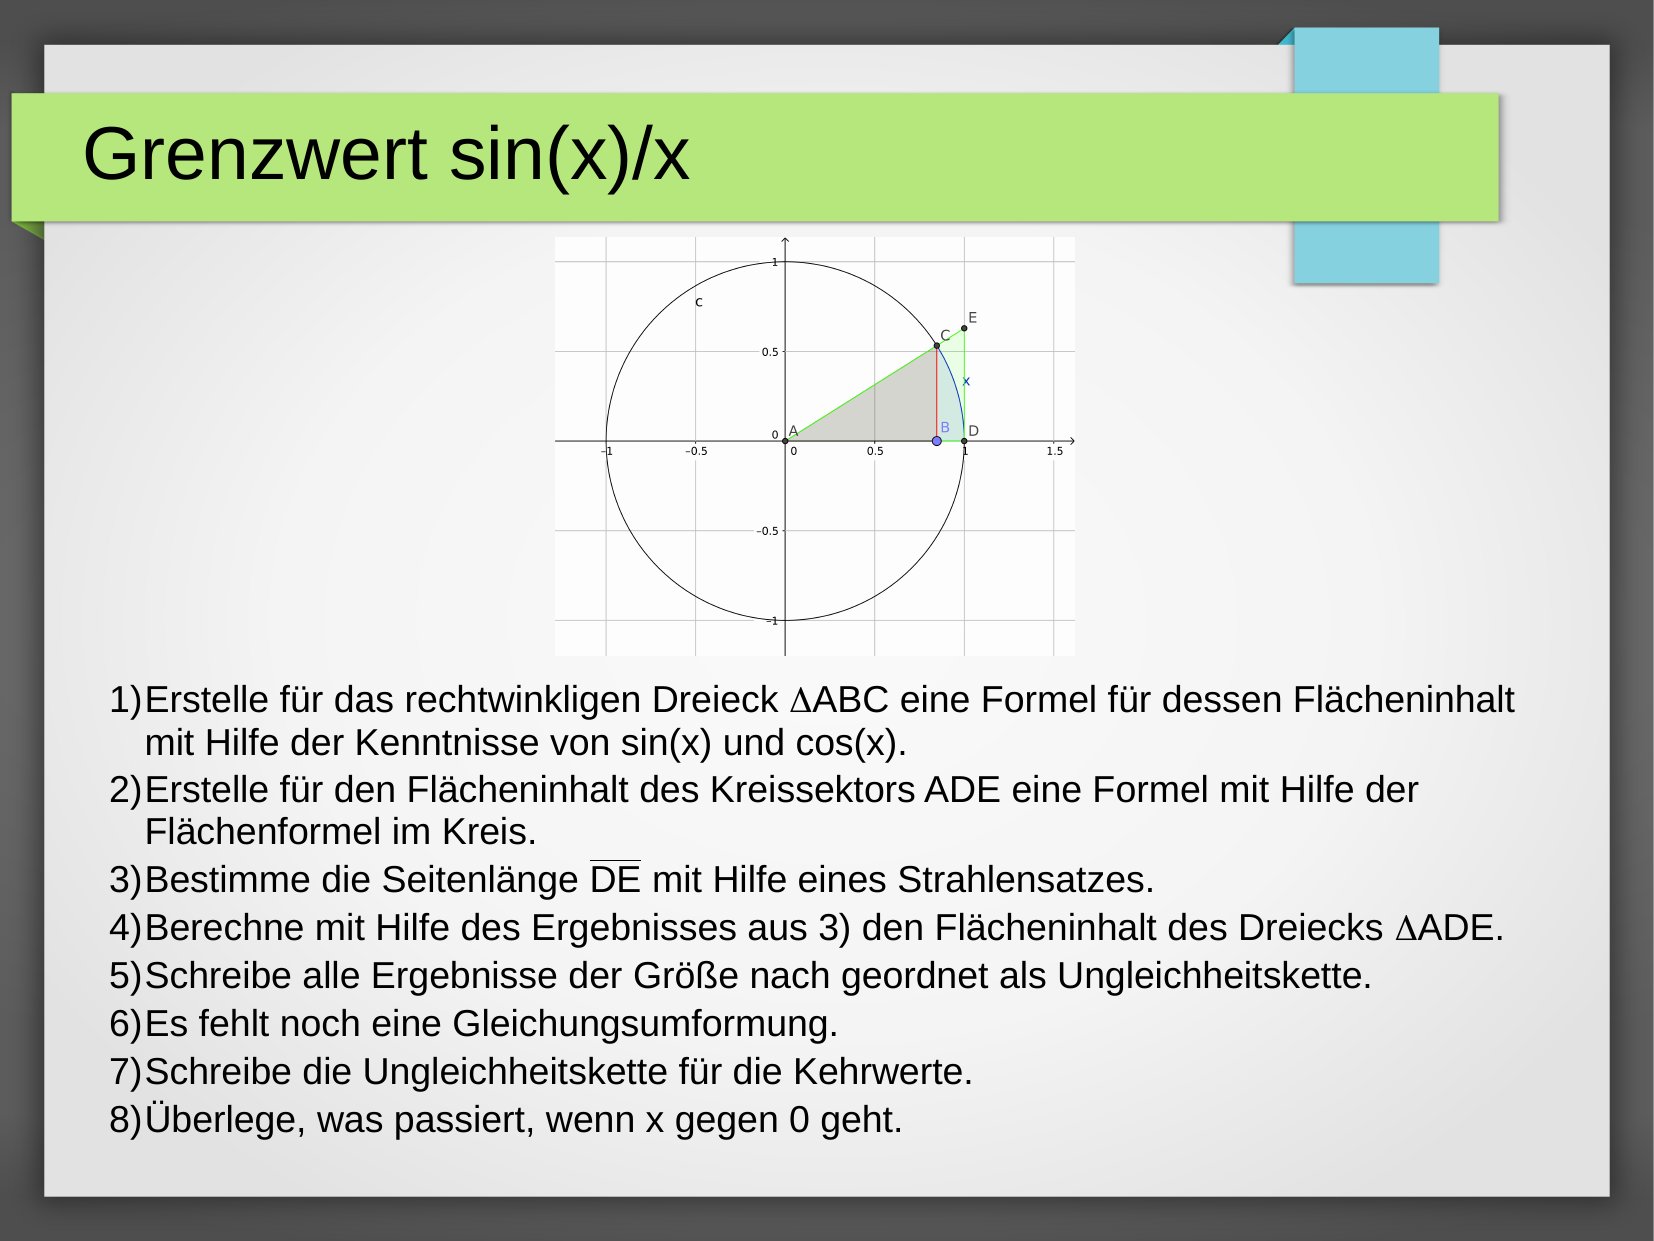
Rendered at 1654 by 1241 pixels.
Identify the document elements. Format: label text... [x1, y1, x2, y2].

text_box Erstelle für das rechtwinkligen Dreieck ΔABC eine Formel für dessen Flächeninhalt mit Hilfe der Kenntnisse von sin(x) und cos(x). Erstelle für den Flächeninhalt des Kreissektors ADE eine Formel mit Hilfe der Flächenformel im Kreis. Bestimme die Seitenlänge DE mit Hilfe eines Strahlensatzes. Berechne mit Hilfe des Ergebnisses aus 3) den Flächeninhalt des Dreiecks ΔADE. Schreibe alle Ergebnisse der Größe nach geordnet als Ungleichheitskette. Es fehlt noch eine Gleichungsumformung. Schreibe die Ungleichheitskette für die Kehrwerte. Überlege, was passiert, wenn x gegen 0 geht. [94, 671, 1536, 1157]
picture [0, 0, 1654, 1241]
title Grenzwert sin(x)/x [82, 94, 1264, 213]
